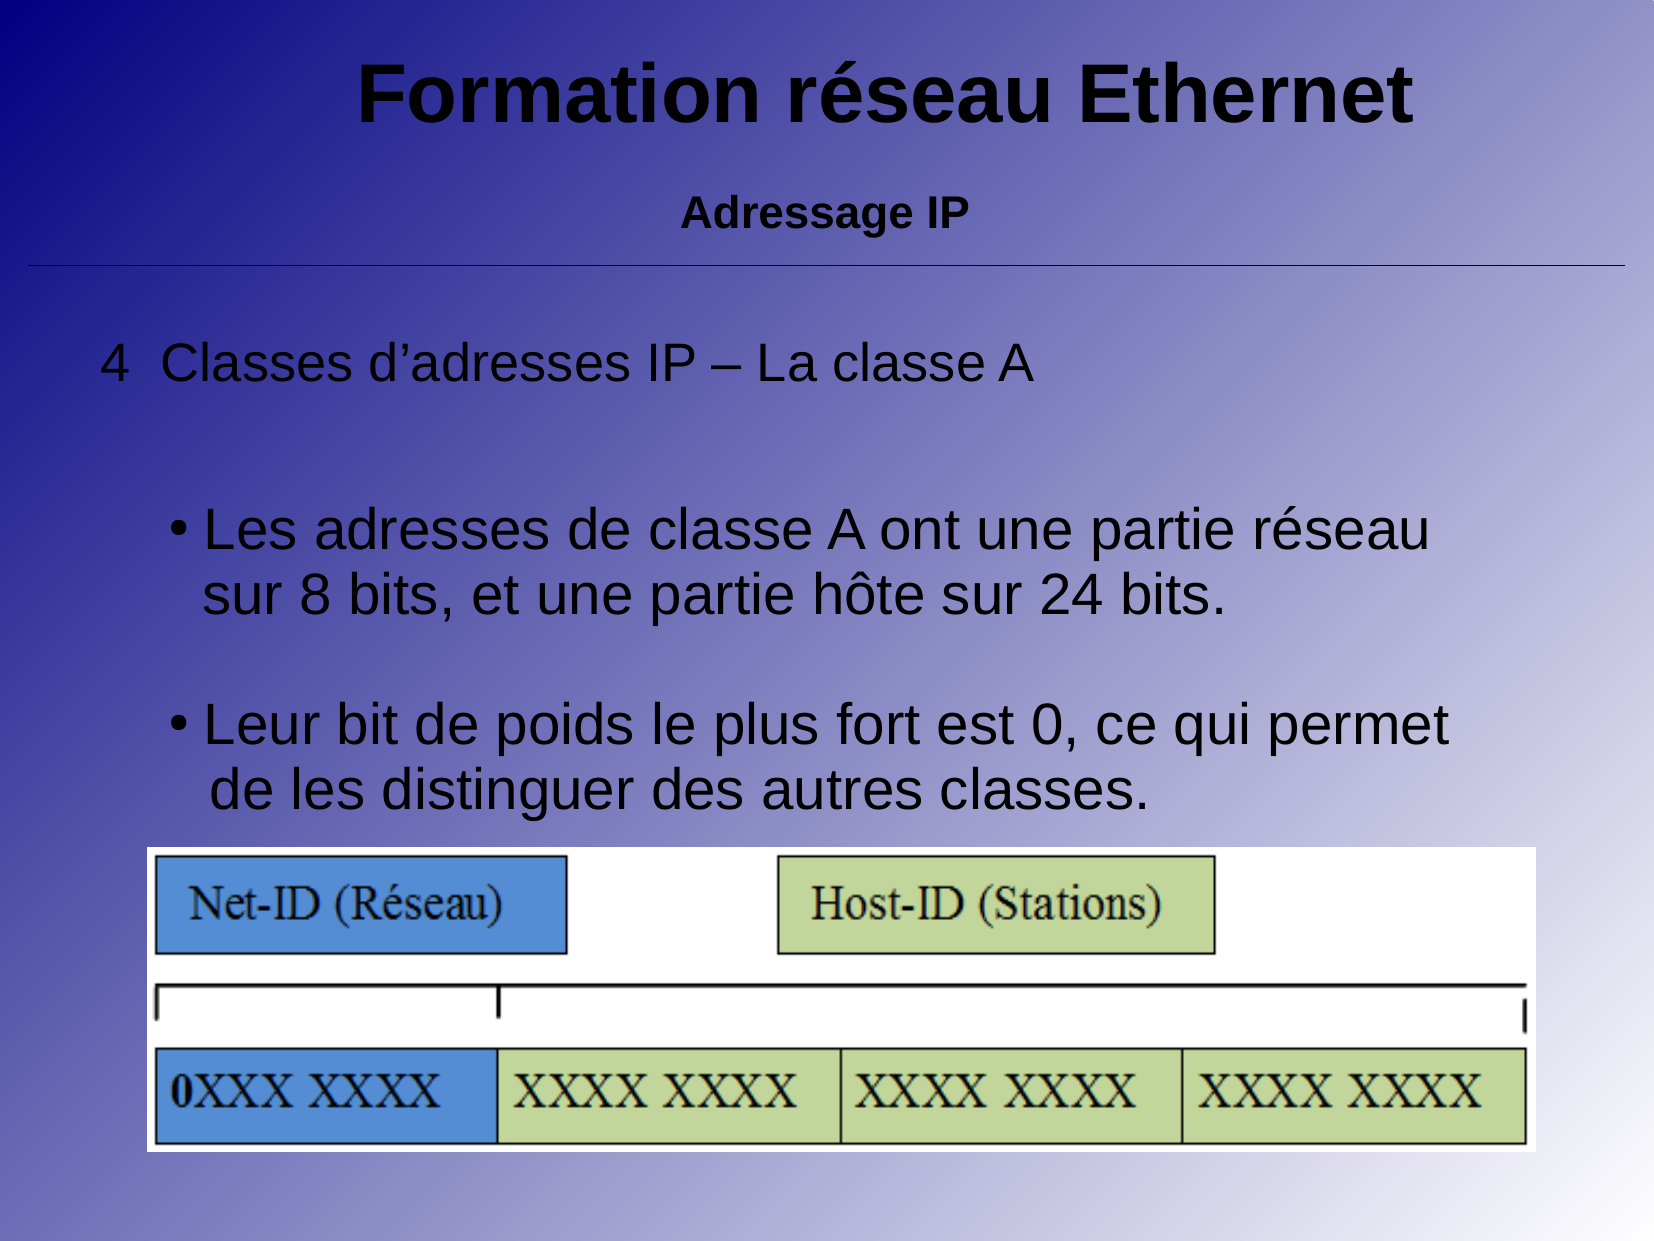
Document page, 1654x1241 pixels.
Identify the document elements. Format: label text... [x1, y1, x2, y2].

text_box Formation réseau Ethernet [324, 39, 1447, 148]
text_box Adressage IP [29, 177, 1621, 265]
picture [147, 847, 1536, 1152]
text_box Les adresses de classe A ont une partie réseau sur 8 bits, et une partie hôte sur 24 bits. Leur bit de poids le plus fort est 0, ce qui permet de les distinguer des autres classes. [118, 489, 1654, 893]
text_box Adressage IP [29, 266, 1621, 354]
text_box 4 Classes d’adresses IP – La classe A [85, 324, 1051, 401]
